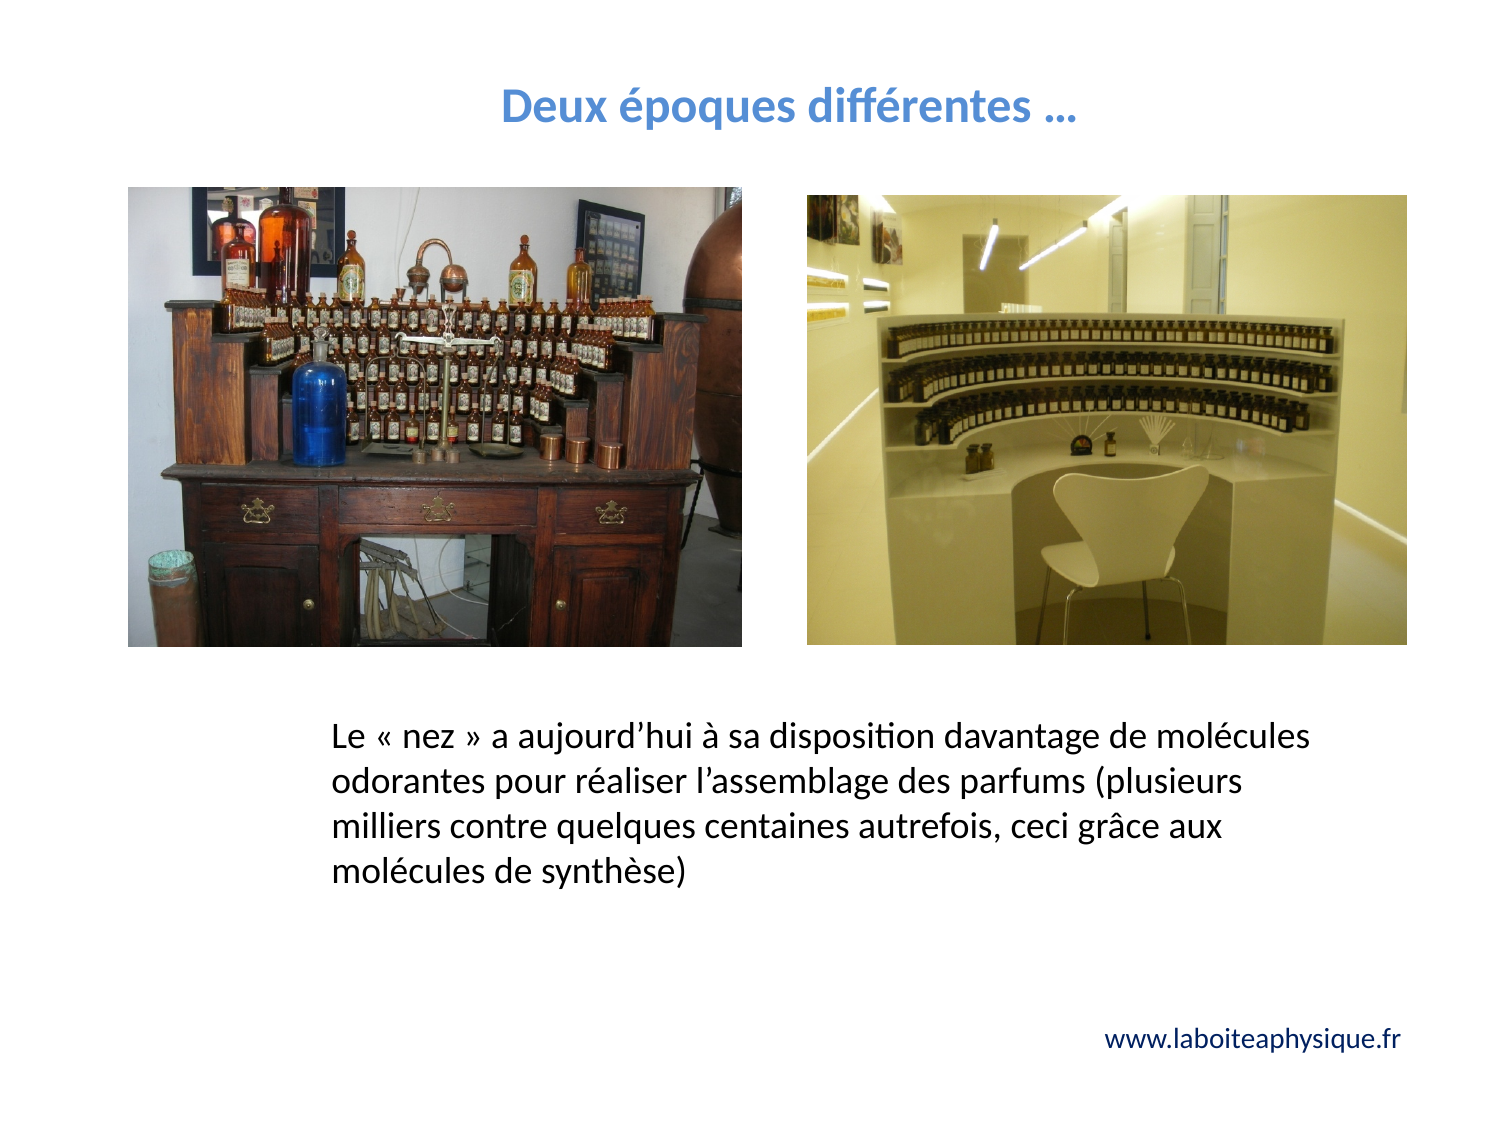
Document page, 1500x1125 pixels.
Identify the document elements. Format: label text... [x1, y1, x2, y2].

picture [128, 187, 742, 647]
title Deux époques différentes … [339, 46, 1240, 140]
picture [807, 195, 1407, 645]
list Le « nez » a aujourd’hui à sa disposition davantage de molécules odorantes pour réaliser l’assemblage des parfums (plusieurs milliers contre quelques centaines autrefois, ceci grâce aux molécules de synthèse) [316, 703, 1348, 914]
text_box www.laboiteaphysique.fr [856, 1011, 1417, 1077]
